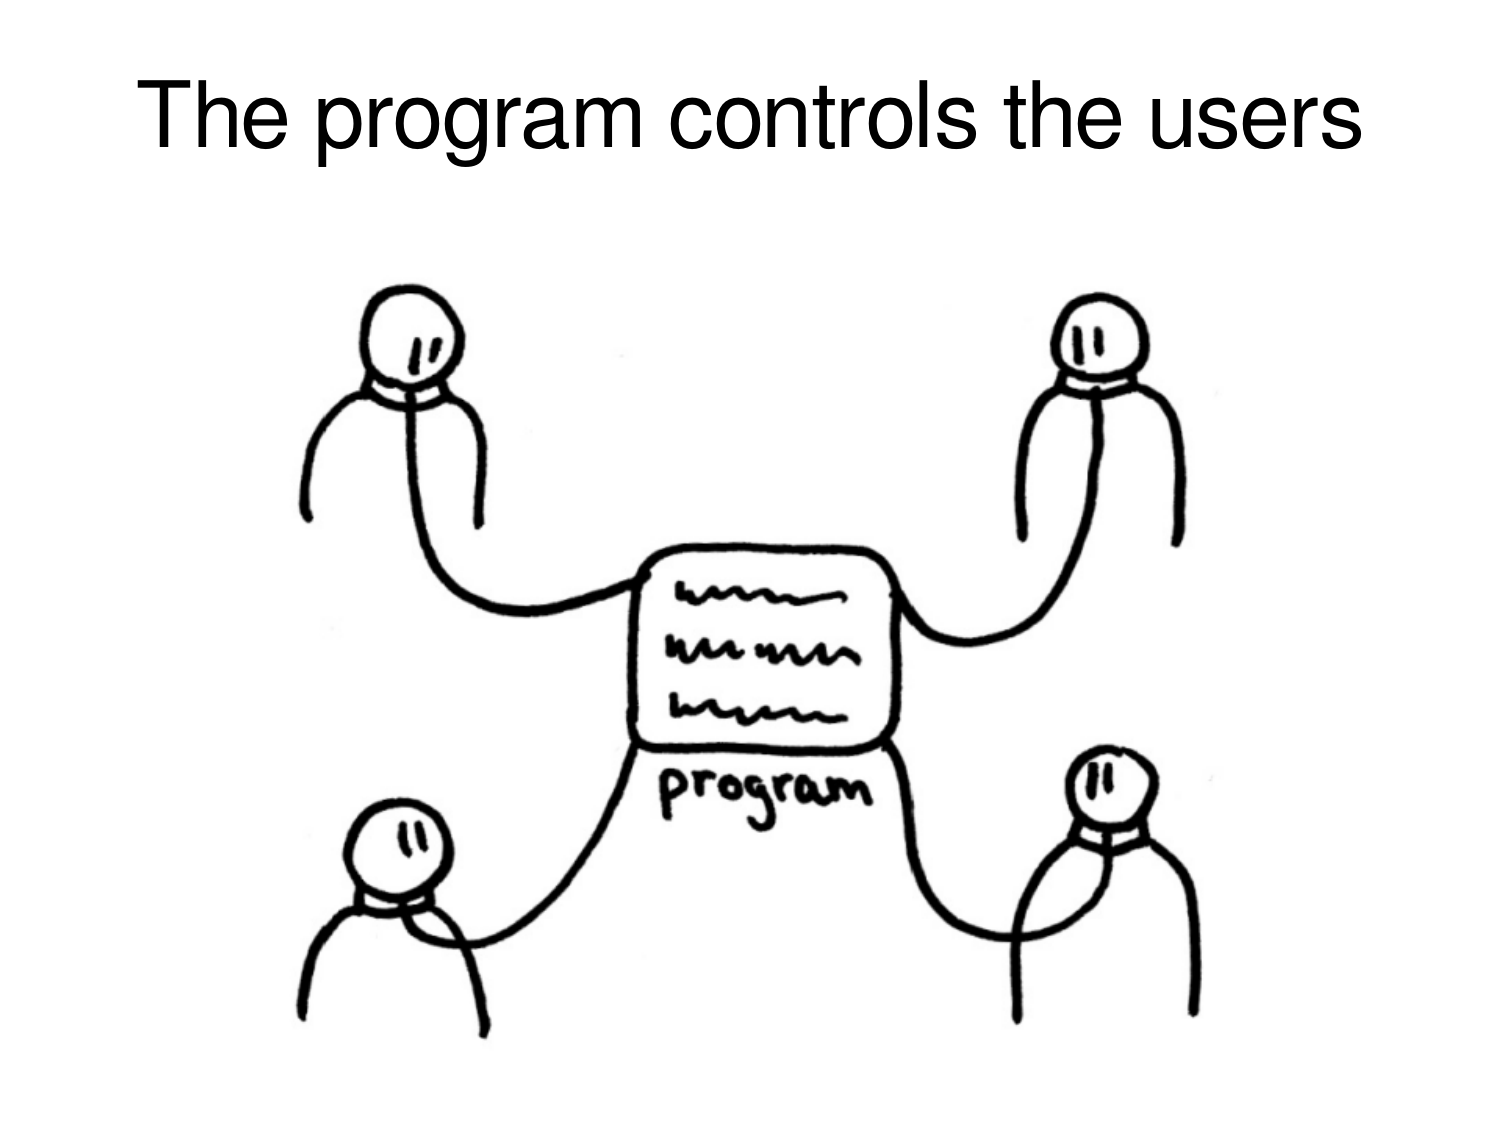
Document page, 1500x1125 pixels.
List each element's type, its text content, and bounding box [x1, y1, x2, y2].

picture [126, 252, 1374, 1061]
text_box The program controls the users [0, 56, 1500, 252]
